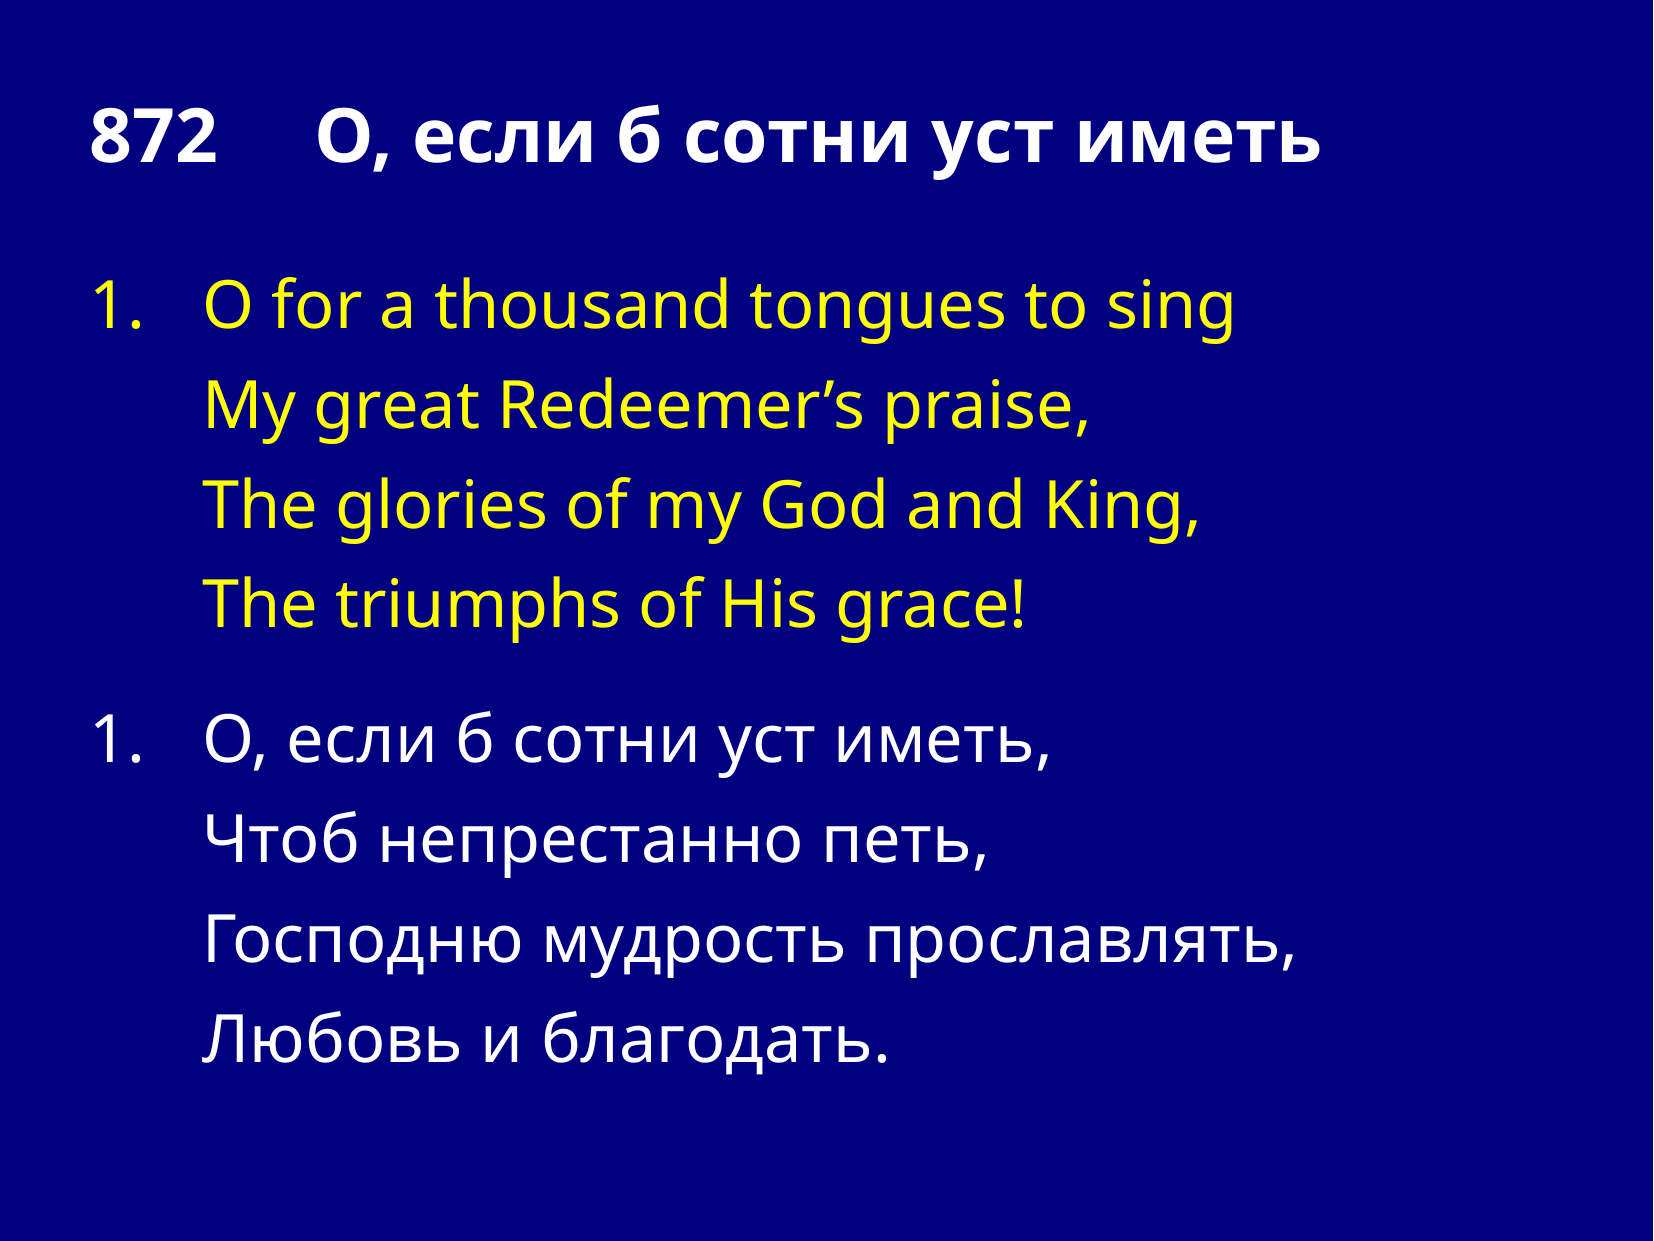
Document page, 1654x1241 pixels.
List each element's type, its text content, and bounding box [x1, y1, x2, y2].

text_box 1. O for a thousand tongues to sing My great Redeemer’s praise, The glories of my God and King, The triumphs of His grace! [75, 188, 1576, 638]
text_box 1. О, если б сотни уст иметь, Чтоб непрестанно петь, Господню мудрость прославлять, Любовь и благодать. [75, 675, 1576, 1163]
text_box 872 О, если б сотни уст иметь [75, 75, 1576, 188]
